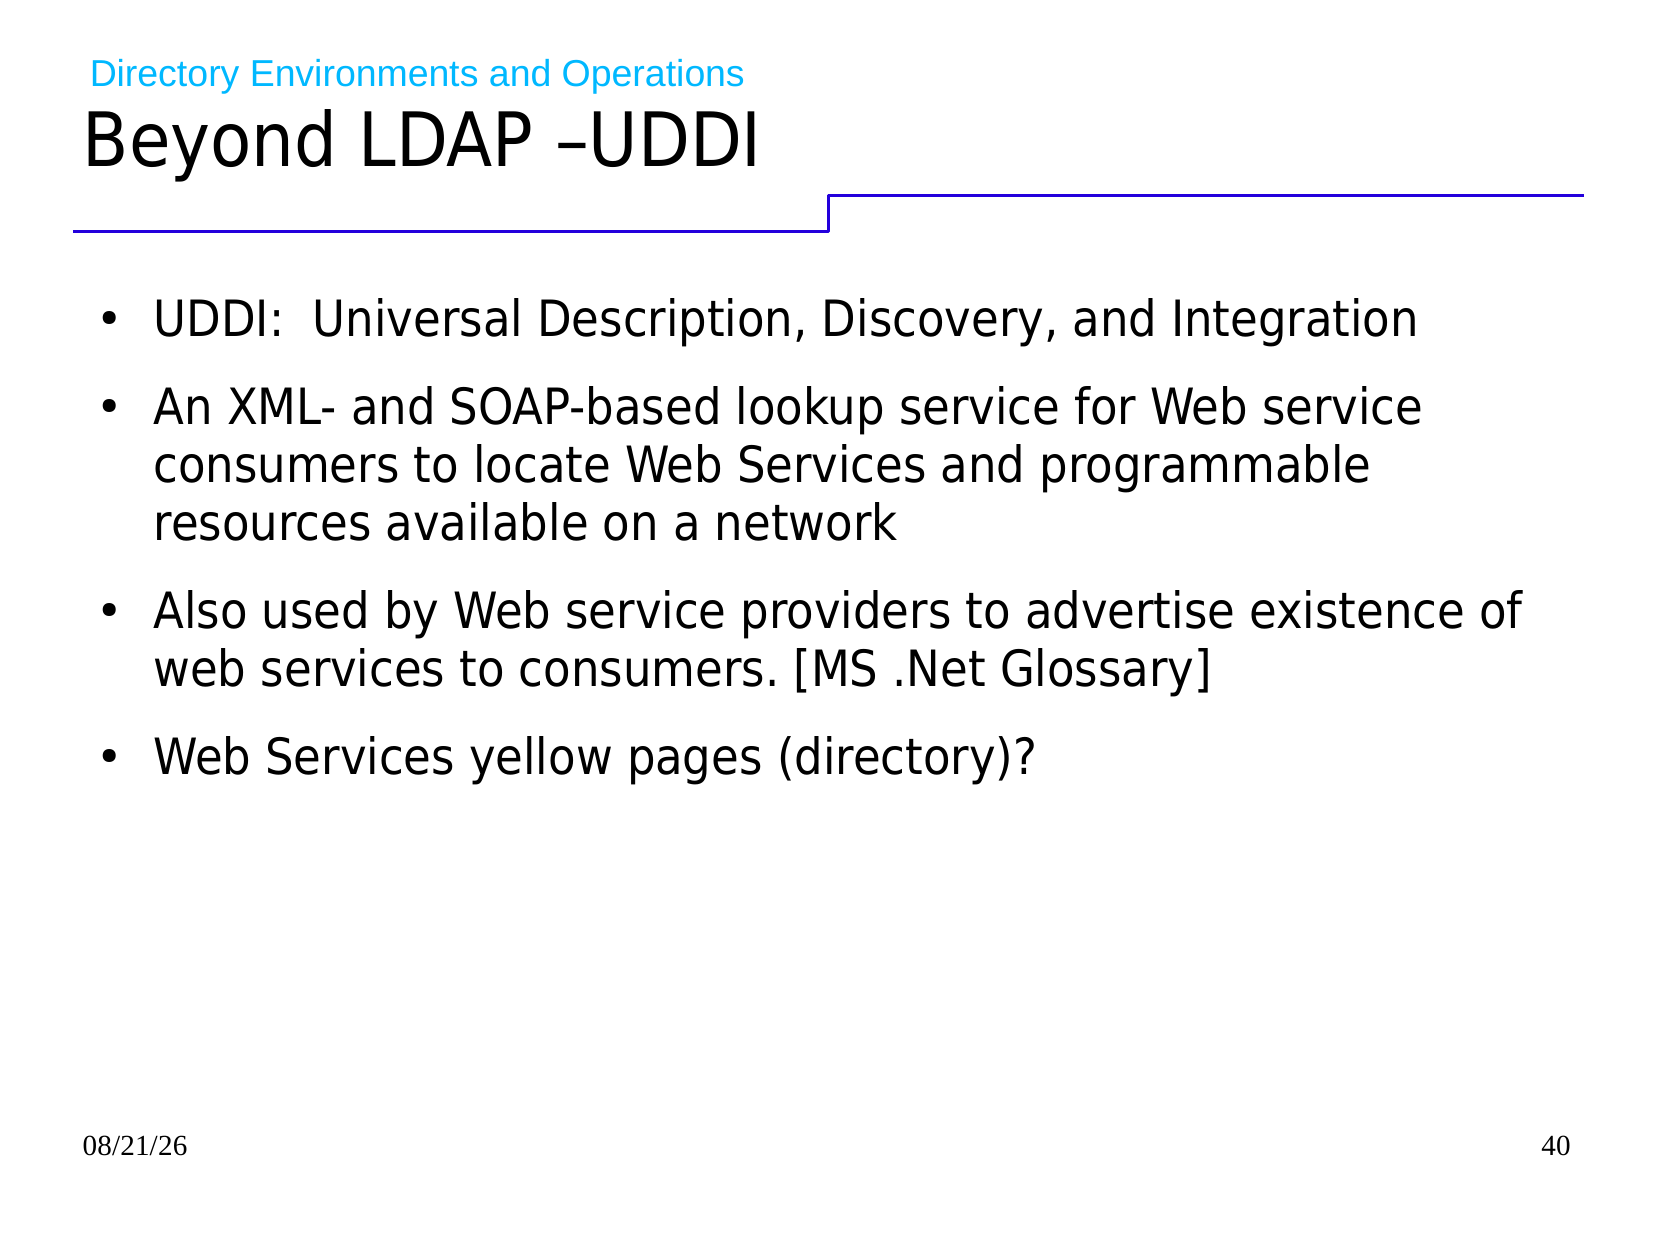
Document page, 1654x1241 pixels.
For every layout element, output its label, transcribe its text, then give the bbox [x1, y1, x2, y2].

title Beyond LDAP –UDDI [82, 49, 1571, 232]
list UDDI: Universal Description, Discovery, and Integration An XML- and SOAP-based lookup service for Web service consumers to locate Web Services and programmable resources available on a network Also used by Web service providers to advertise existence of web services to consumers. [MS .Net Glossary] Web Services yellow pages (directory)? [82, 290, 1571, 1109]
text_box Directory Environments and Operations [75, 45, 781, 103]
